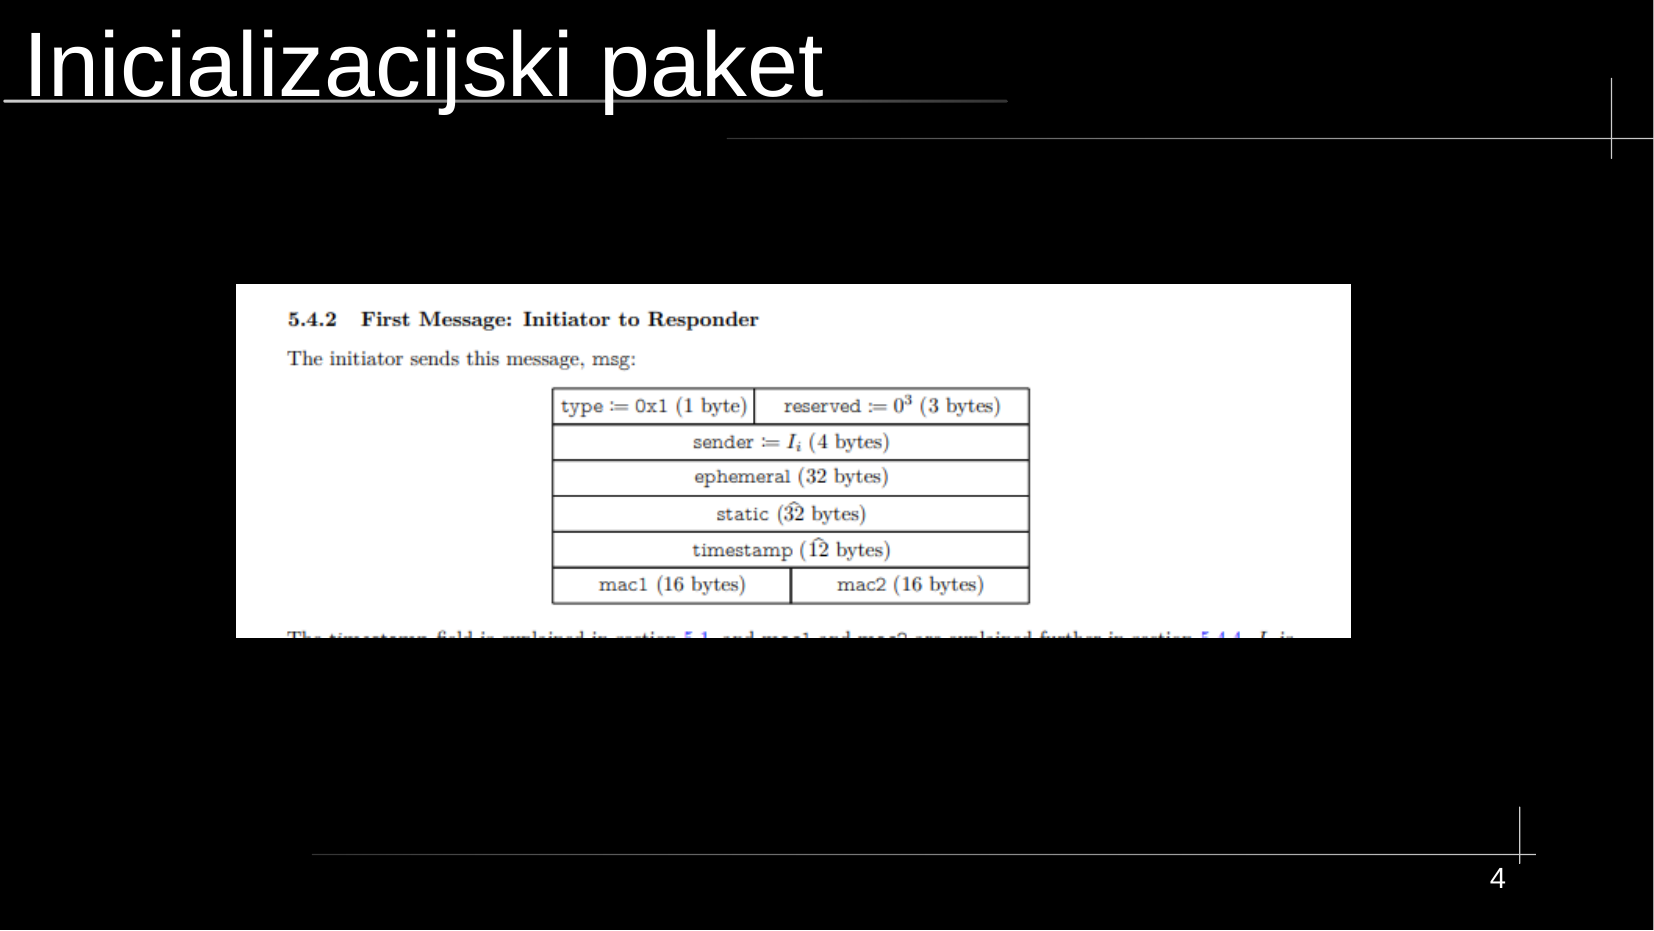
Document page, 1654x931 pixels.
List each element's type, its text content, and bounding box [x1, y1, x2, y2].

picture [236, 284, 1351, 638]
title Inicializacijski paket [23, 11, 1589, 119]
